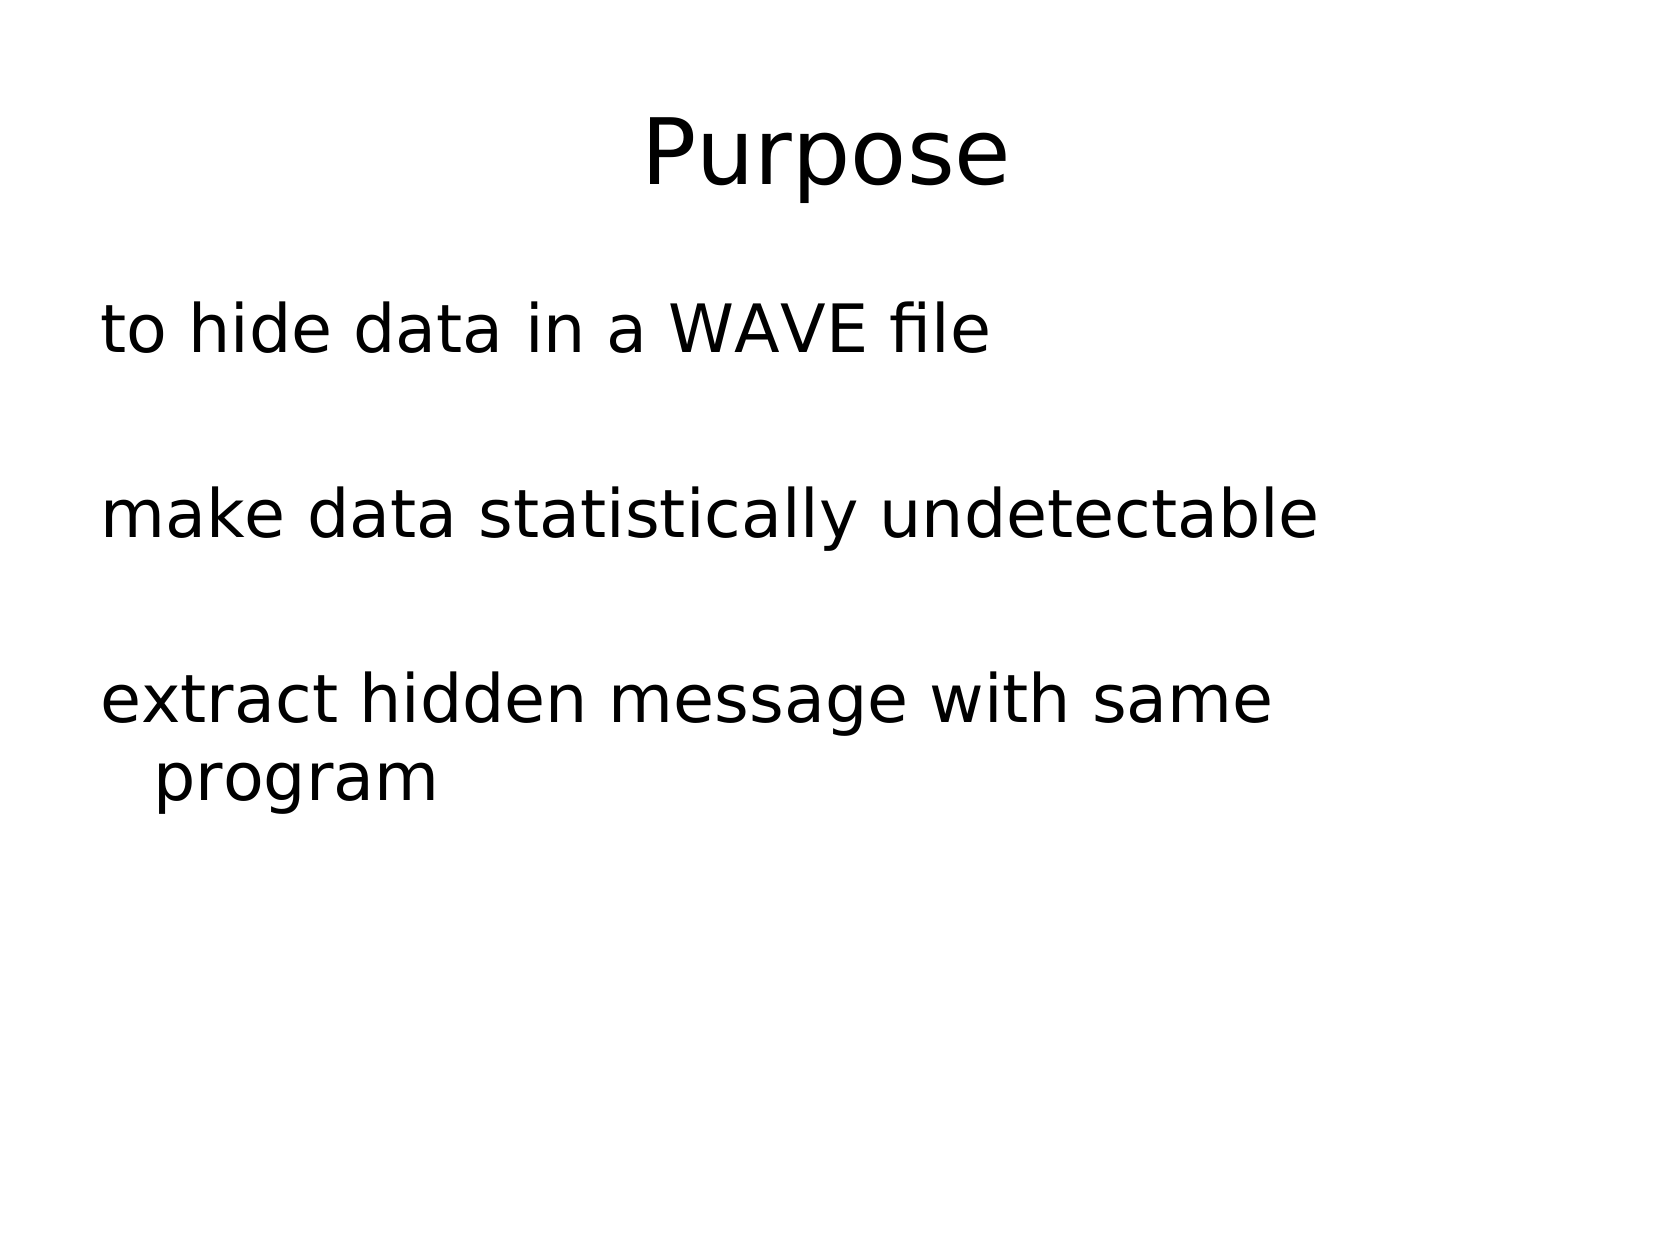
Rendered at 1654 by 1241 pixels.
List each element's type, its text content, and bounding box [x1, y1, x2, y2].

list to hide data in a WAVE file make data statistically undetectable extract hidden message with same program [82, 290, 1571, 1109]
title Purpose [82, 49, 1571, 257]
